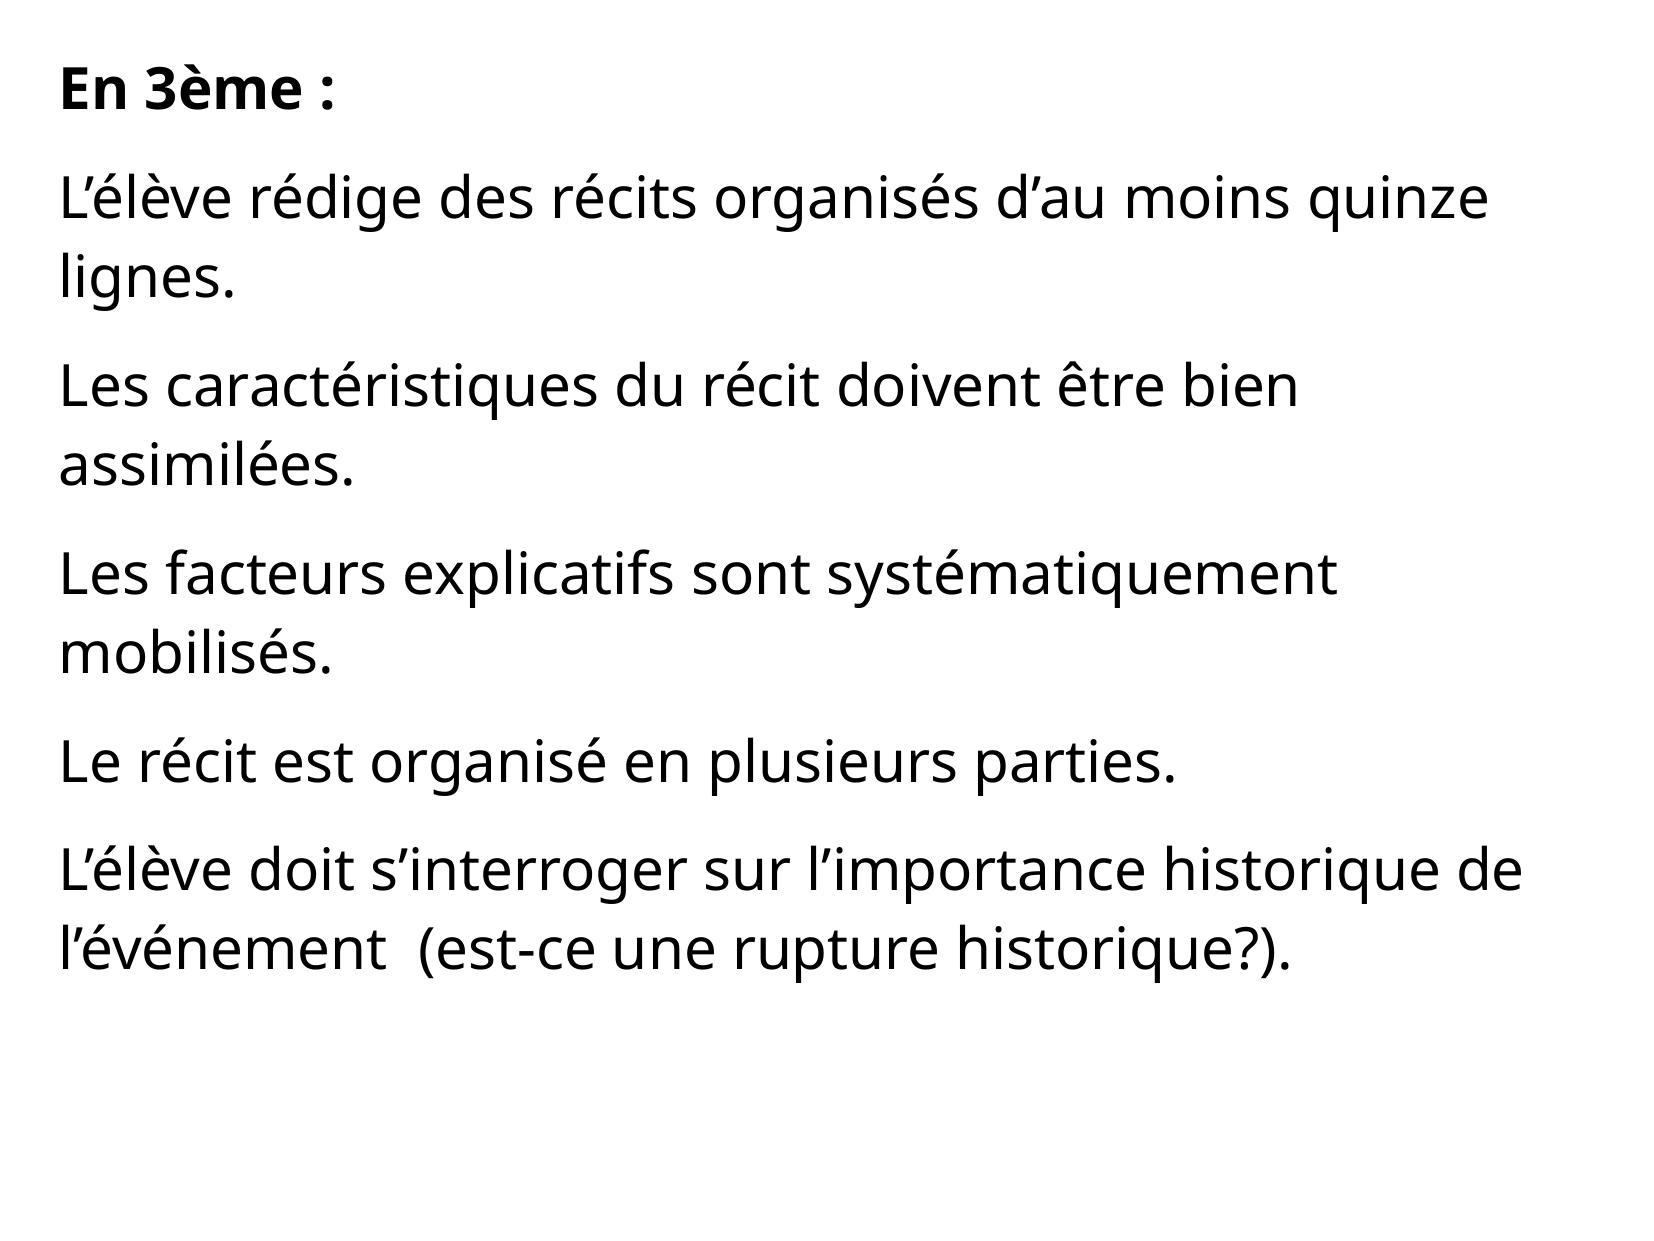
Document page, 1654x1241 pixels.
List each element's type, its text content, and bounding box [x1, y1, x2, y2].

list [35, 236, 1642, 1158]
list En 3ème : L’élève rédige des récits organisés d’au moins quinze lignes. Les caractéristiques du récit doivent être bien assimilées. Les facteurs explicatifs sont systématiquement mobilisés. Le récit est organisé en plusieurs parties. L’élève doit s’interroger sur l’importance historique de l’événement (est-ce une rupture historique?). [59, 47, 1548, 792]
